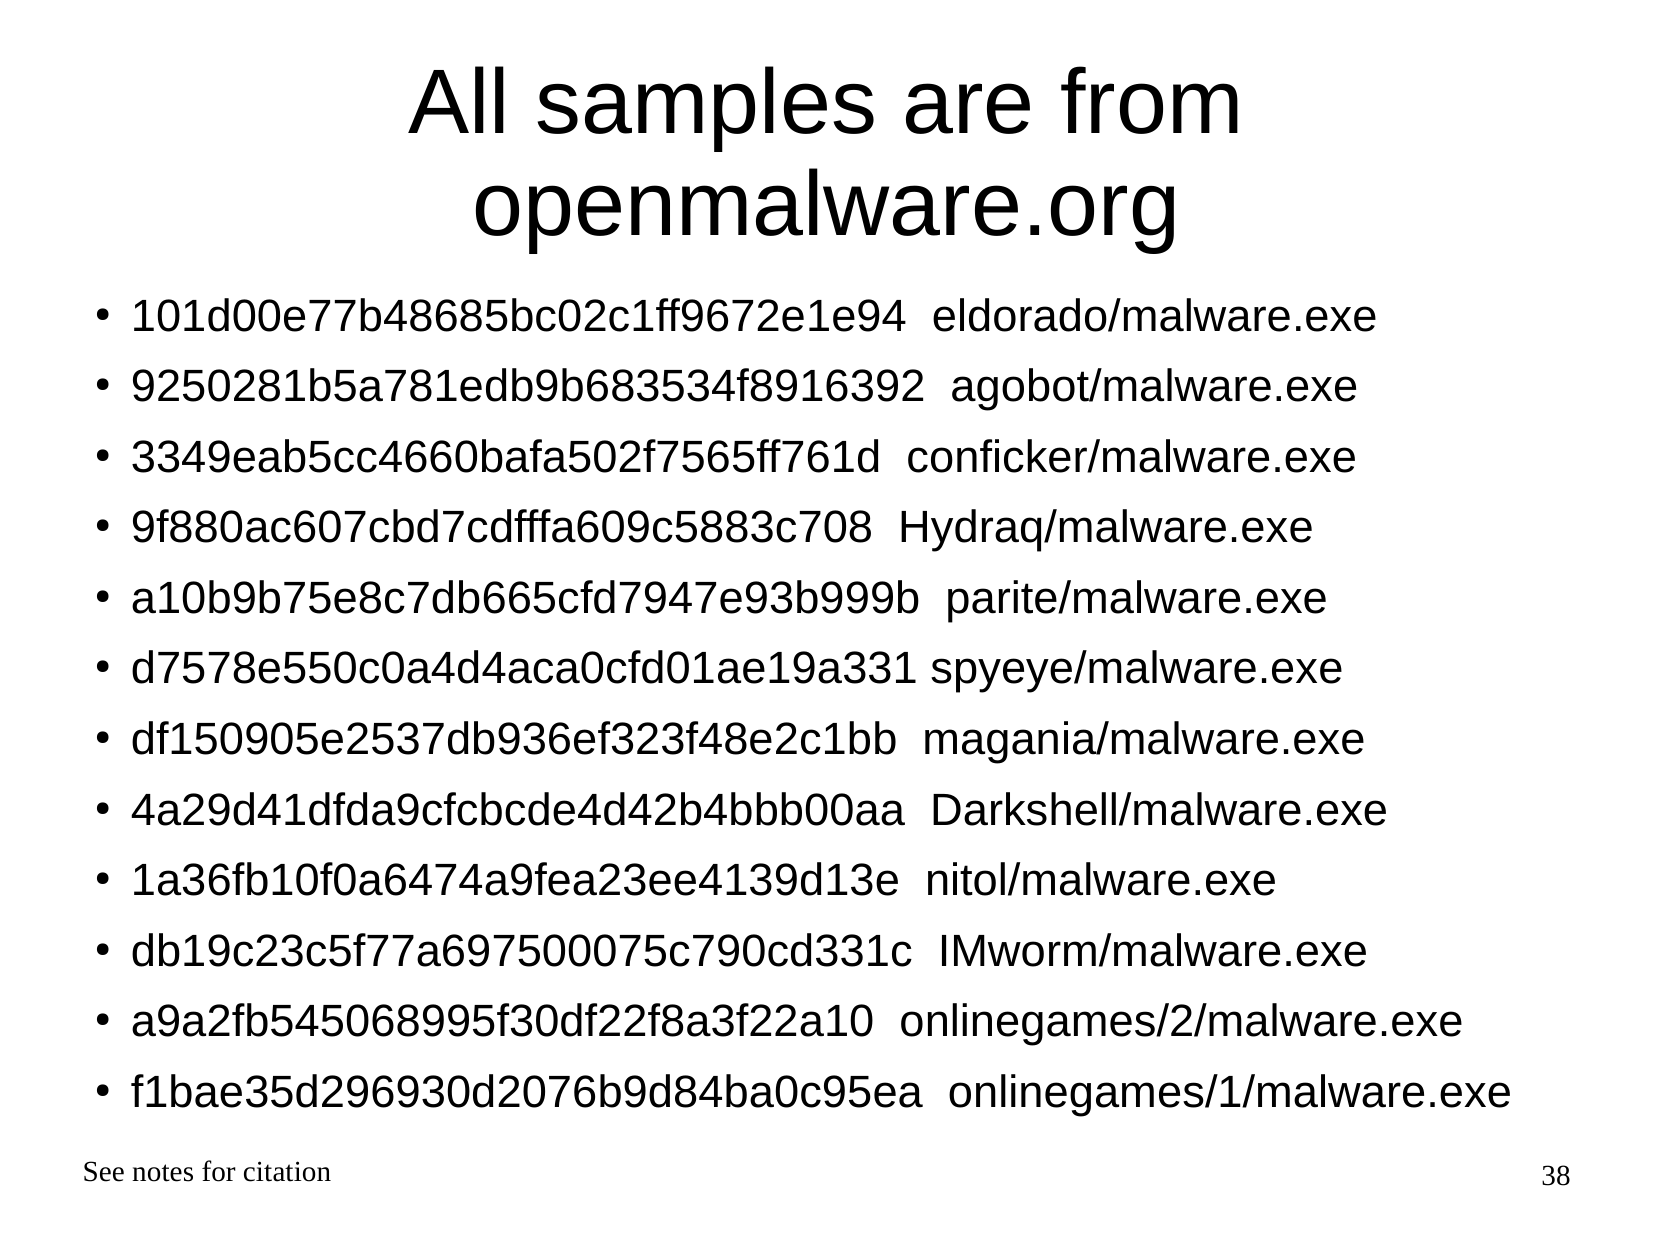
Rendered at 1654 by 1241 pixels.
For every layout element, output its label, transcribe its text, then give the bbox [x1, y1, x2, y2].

title All samples are from openmalware.org [82, 49, 1571, 257]
list 101d00e77b48685bc02c1ff9672e1e94 eldorado/malware.exe 9250281b5a781edb9b683534f8916392 agobot/malware.exe 3349eab5cc4660bafa502f7565ff761d conficker/malware.exe 9f880ac607cbd7cdfffa609c5883c708 Hydraq/malware.exe a10b9b75e8c7db665cfd7947e93b999b parite/malware.exe d7578e550c0a4d4aca0cfd01ae19a331 spyeye/malware.exe df150905e2537db936ef323f48e2c1bb magania/malware.exe 4a29d41dfda9cfcbcde4d42b4bbb00aa Darkshell/malware.exe 1a36fb10f0a6474a9fea23ee4139d13e nitol/malware.exe db19c23c5f77a697500075c790cd331c IMworm/malware.exe a9a2fb545068995f30df22f8a3f22a10 onlinegames/2/malware.exe f1bae35d296930d2076b9d84ba0c95ea onlinegames/1/malware.exe [82, 290, 1576, 1141]
